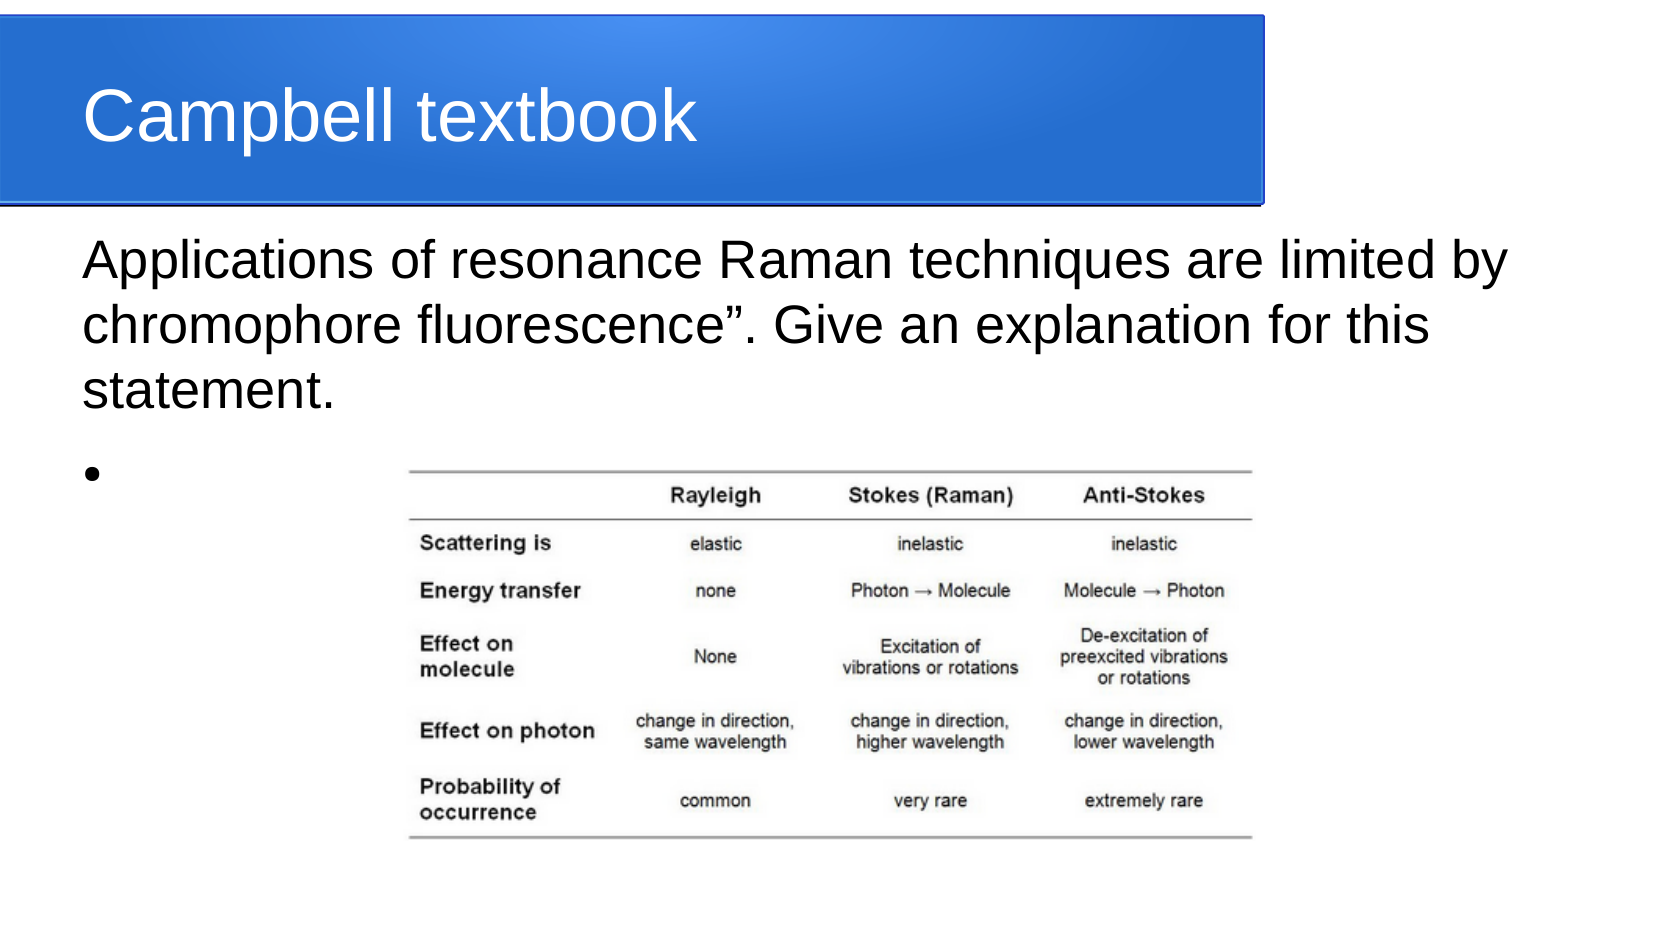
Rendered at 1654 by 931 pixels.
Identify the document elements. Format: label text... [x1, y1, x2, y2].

picture [390, 447, 1281, 856]
list Applications of resonance Raman techniques are limited by chromophore fluorescence”. Give an explanation for this statement. [82, 224, 1571, 764]
title Campbell textbook [82, 35, 1235, 189]
